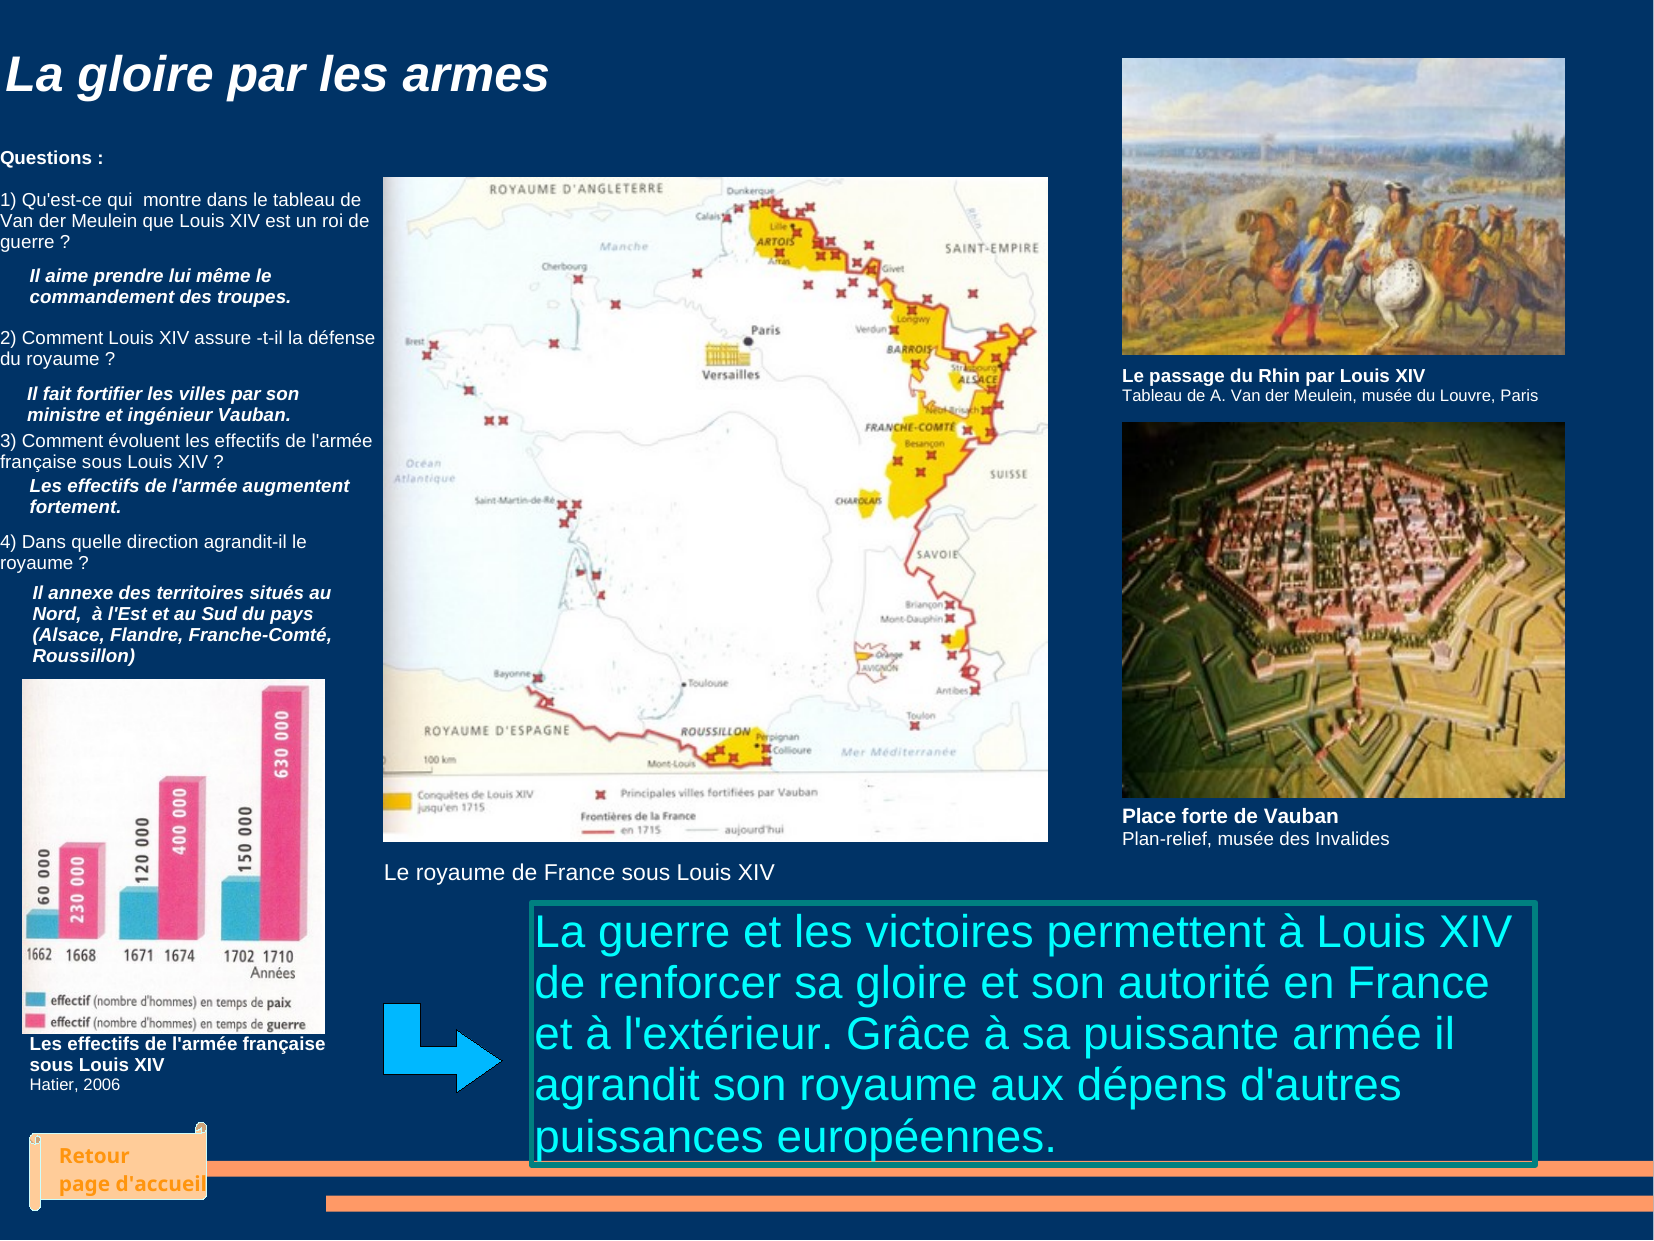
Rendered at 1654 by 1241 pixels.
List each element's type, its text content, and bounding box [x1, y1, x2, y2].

picture [1122, 58, 1565, 355]
text_box Il aime prendre lui même le commandement des troupes. [29, 265, 383, 309]
text_box La guerre et les victoires permettent à Louis XIV de renforcer sa gloire et son autorité en France et à l'extérieur. Grâce à sa puissante armée il agrandit son royaume aux dépens d'autres puissances européennes. [531, 902, 1536, 1164]
picture [1122, 422, 1565, 798]
title La gloire par les armes [5, 0, 1418, 178]
text_box Il annexe des territoires situés au Nord, à l'Est et au Sud du pays (Alsace, Flandre, Franche-Comté, Roussillon) [32, 582, 355, 668]
text_box Le royaume de France sous Louis XIV [383, 860, 1004, 886]
text_box Place forte de Vauban Plan-relief, musée des Invalides [1122, 805, 1506, 851]
picture [383, 177, 1048, 842]
text_box Les effectifs de l'armée française sous Louis XIV Hatier, 2006 [29, 1033, 355, 1097]
text_box 3) Comment évoluent les effectifs de l'armée française sous Louis XIV ? [0, 430, 383, 473]
text_box Questions : 1) Qu'est-ce qui montre dans le tableau de Van der Meulein que Louis XIV est un roi de guerre ? [0, 147, 384, 255]
text_box 4) Dans quelle direction agrandit-il le royaume ? [0, 531, 355, 574]
text_box [383, 1003, 503, 1093]
text_box Les effectifs de l'armée augmentent fortement. [29, 475, 383, 519]
text_box Il fait fortifier les villes par son ministre et ingénieur Vauban. [27, 383, 355, 427]
text_box Le passage du Rhin par Louis XIV Tableau de A. Van der Meulein, musée du Louvre, Paris [1122, 365, 1565, 414]
text_box 2) Comment Louis XIV assure -t-il la défense du royaume ? [0, 327, 383, 369]
text_box [29, 1122, 207, 1211]
picture [22, 679, 325, 1034]
text_box Retour page d'accueil [59, 1140, 296, 1205]
